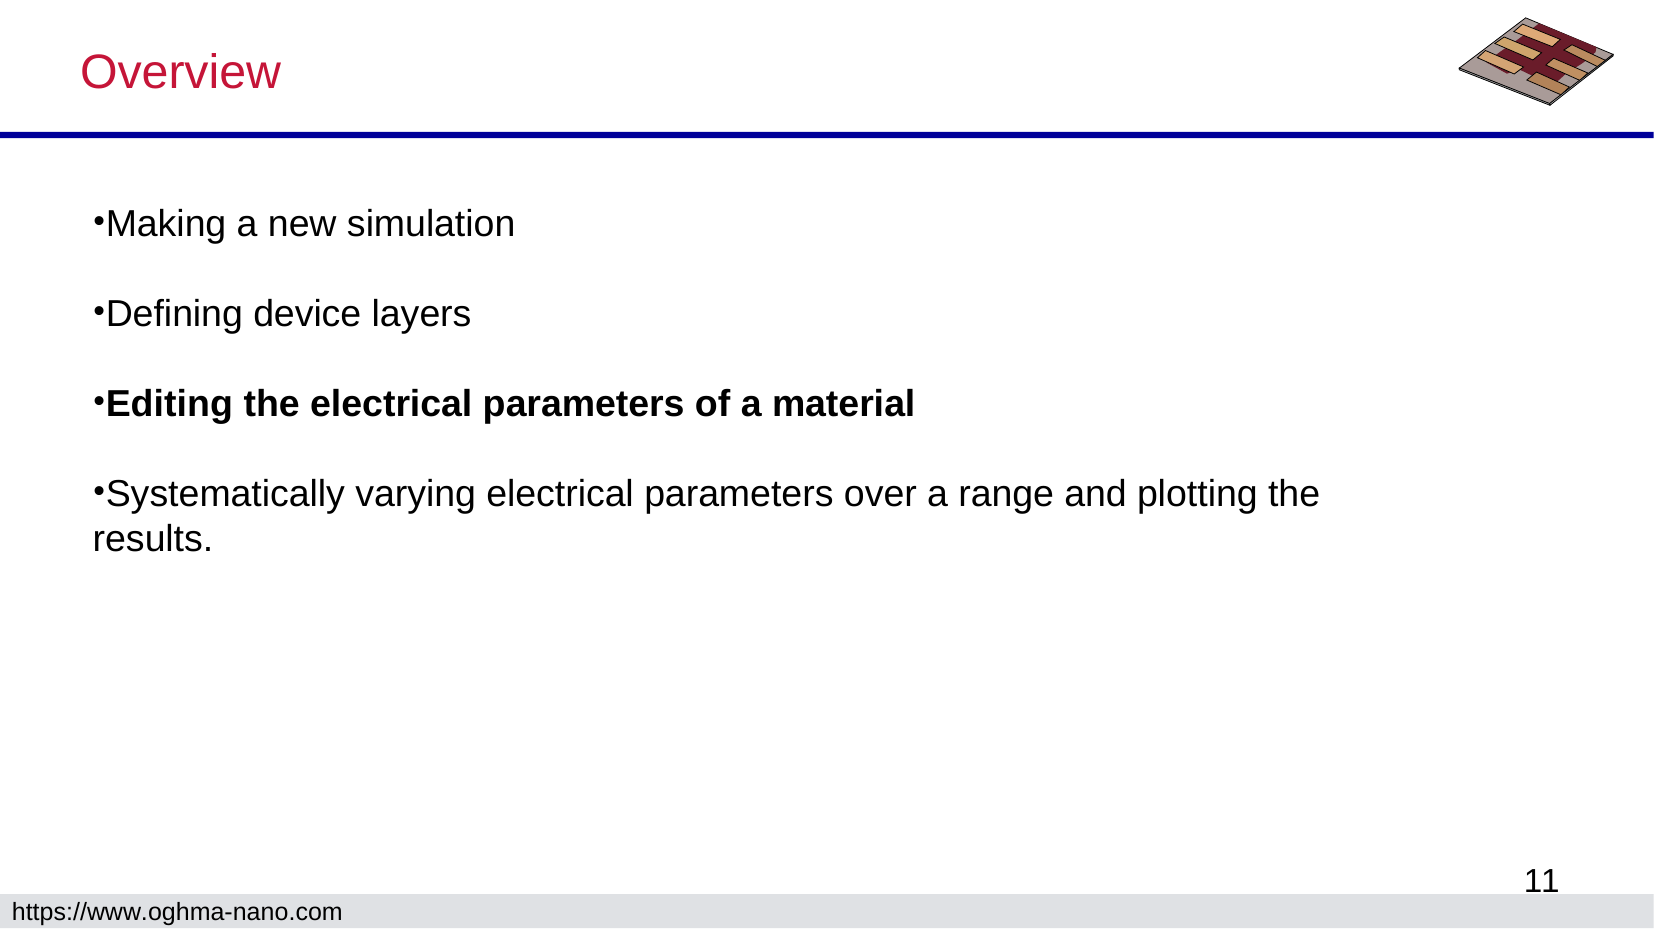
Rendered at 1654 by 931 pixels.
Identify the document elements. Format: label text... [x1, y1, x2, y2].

title Overview [65, 11, 1250, 132]
text_box Making a new simulation Defining device layers Editing the electrical parameters of a material Systematically varying electrical parameters over a range and plotting the results. [77, 191, 1466, 737]
text_box <number> [1509, 852, 1654, 911]
